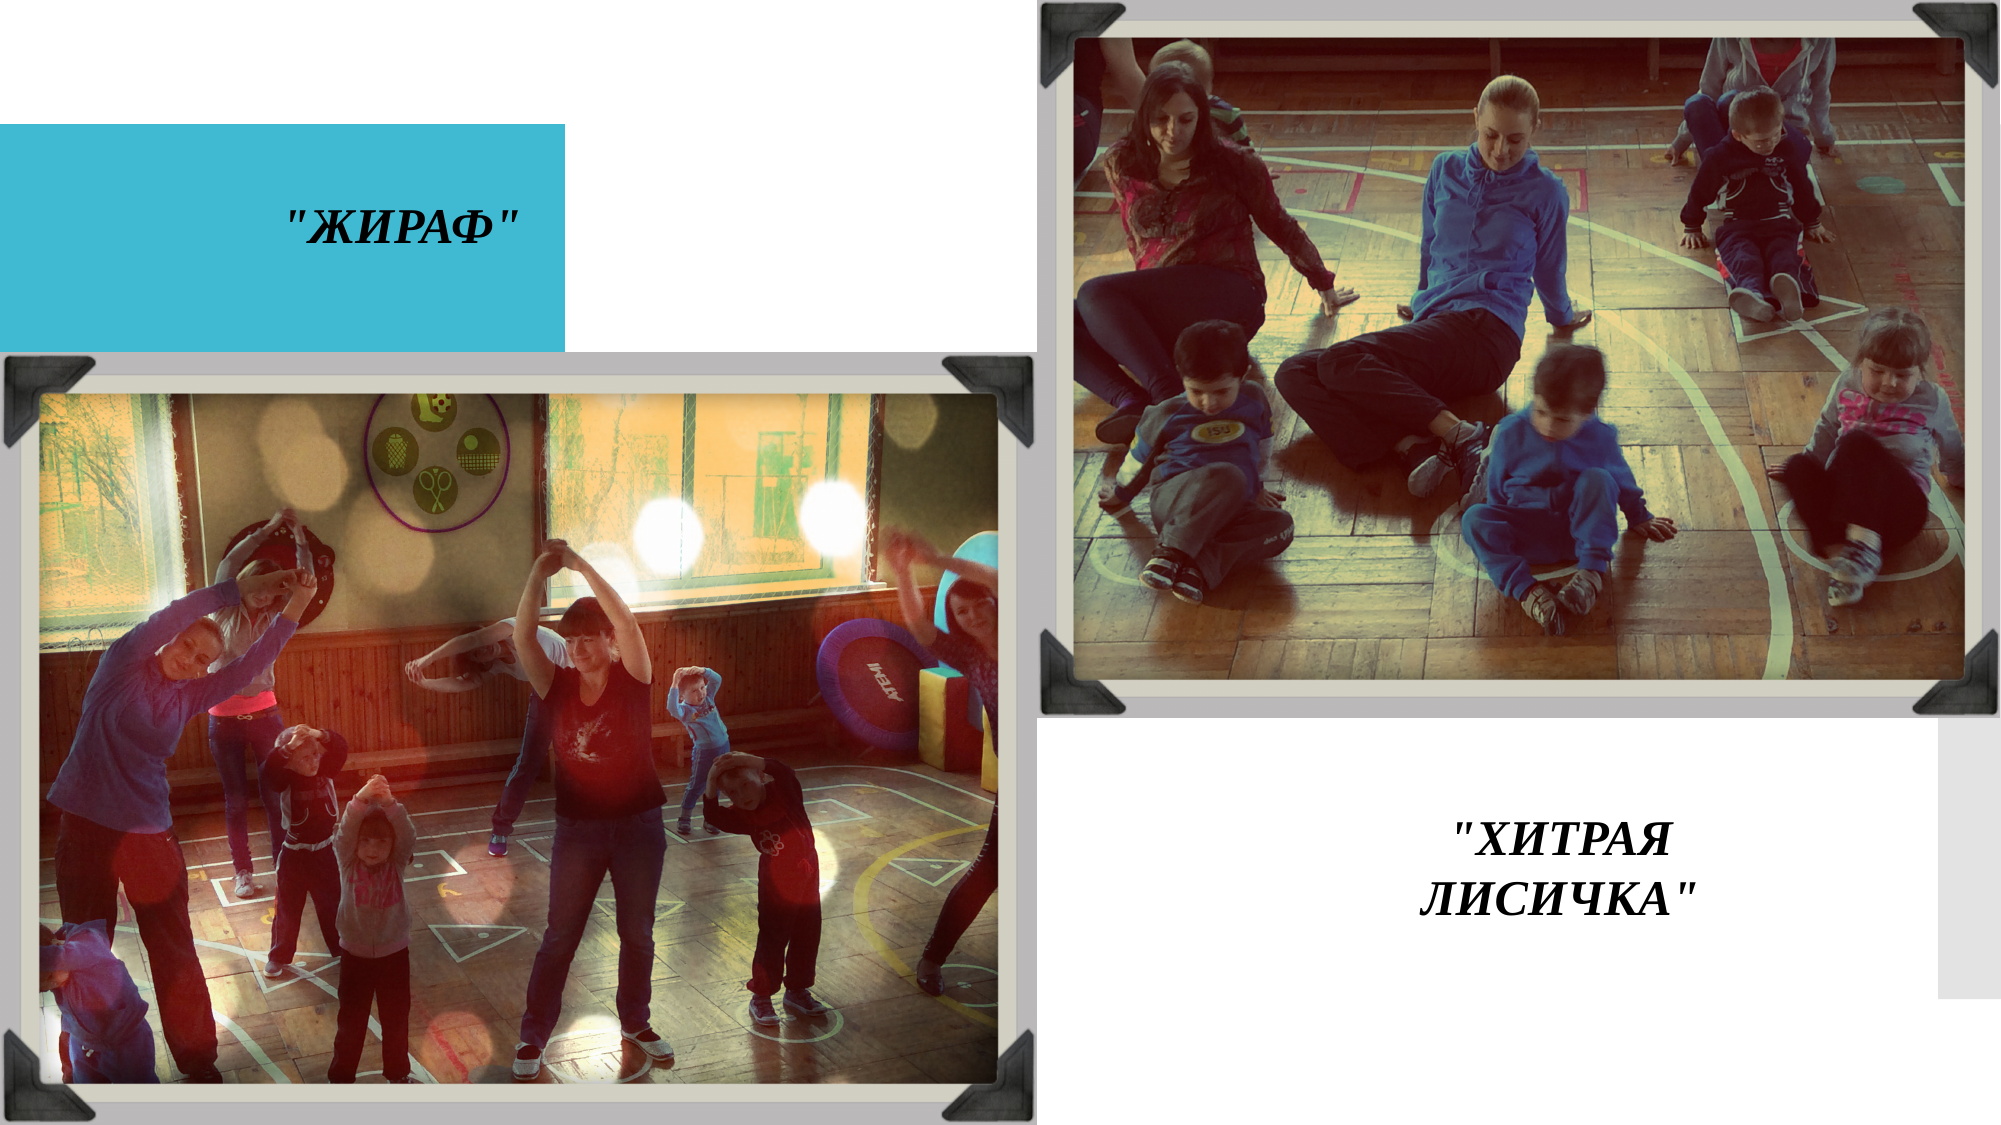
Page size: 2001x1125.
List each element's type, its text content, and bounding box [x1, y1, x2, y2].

text_box "ХИТРАЯ ЛИСИЧКА" [1335, 798, 1786, 935]
picture [0, 0, 2000, 1125]
text_box "ЖИРАФ" [176, 185, 627, 262]
